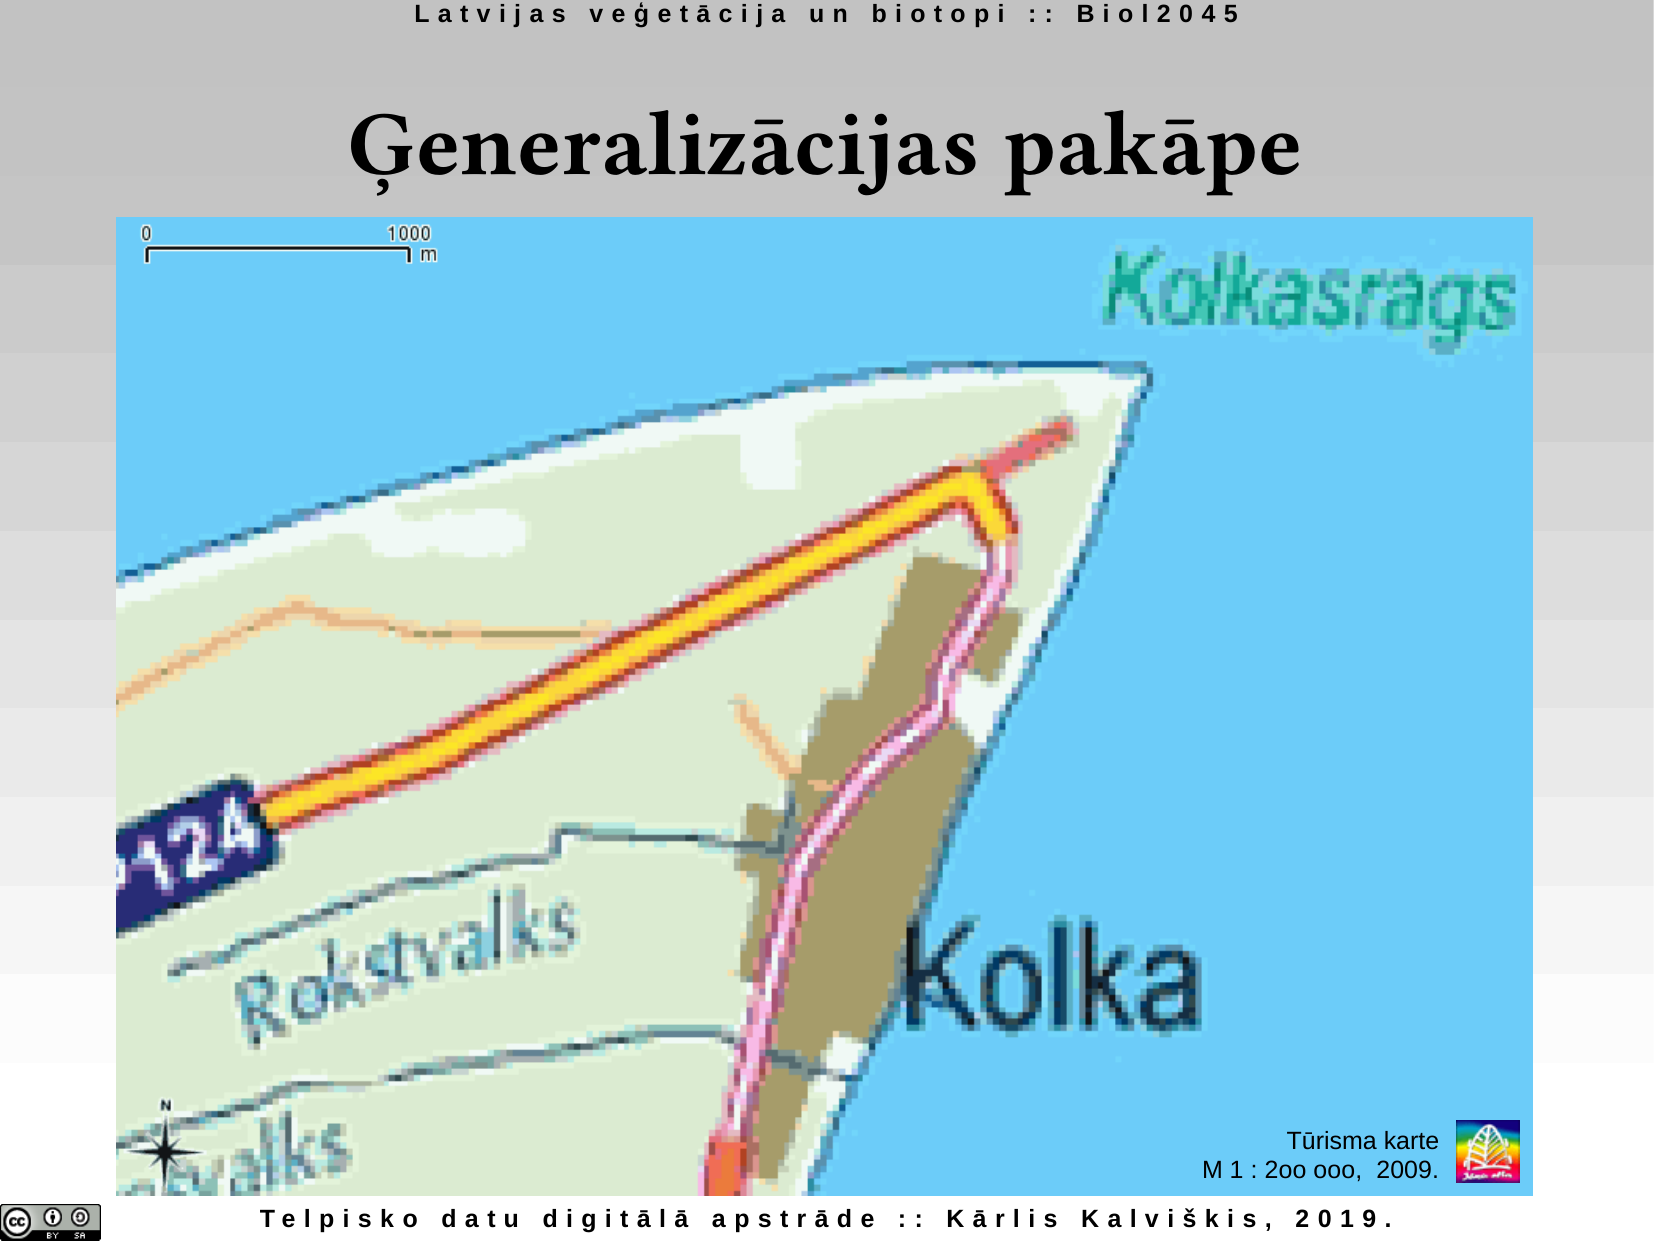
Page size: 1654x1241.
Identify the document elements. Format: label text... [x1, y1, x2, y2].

picture [0, 217, 1654, 1241]
text_box Tūrisma karte M 1 : 2oo ooo, 2009. [1201, 1127, 1440, 1184]
title Ģeneralizācijas pakāpe [0, 1, 1654, 287]
